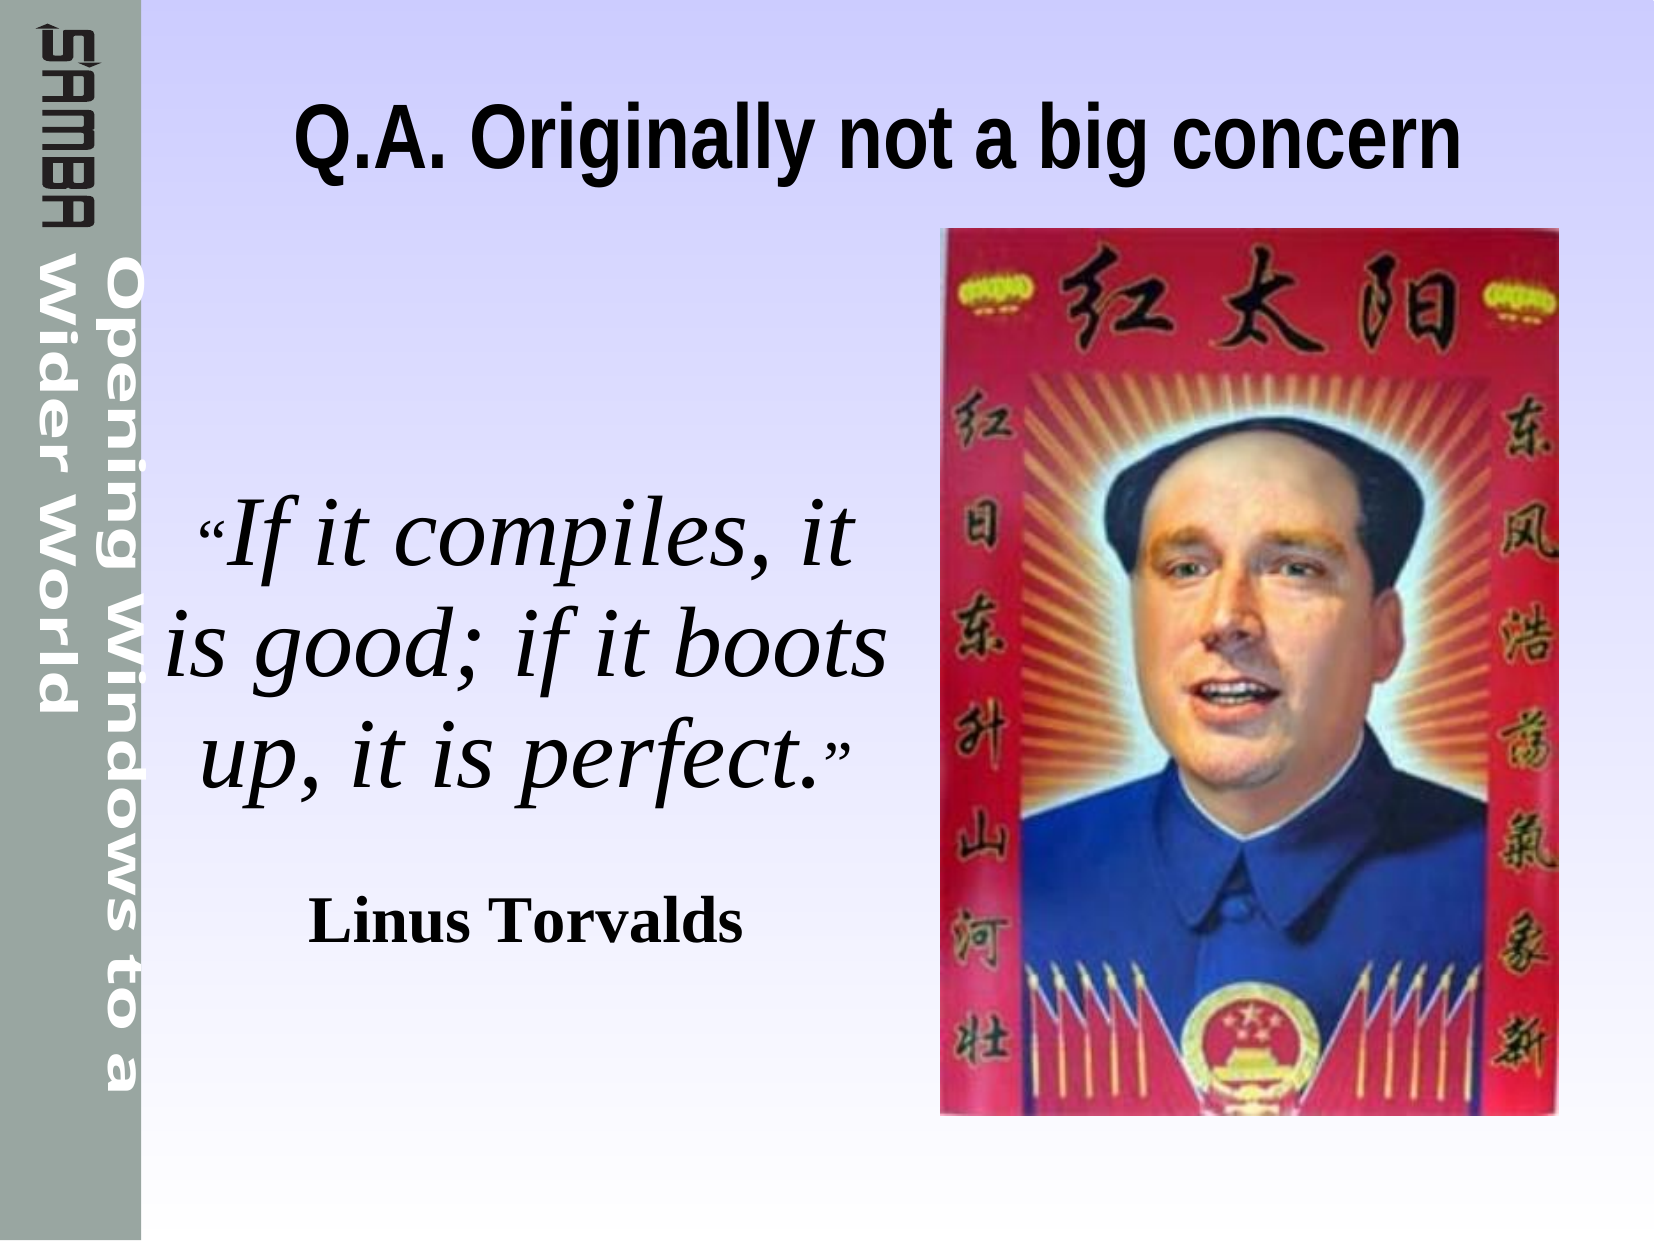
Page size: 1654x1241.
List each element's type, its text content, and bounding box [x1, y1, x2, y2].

subtitle “If it compiles, it is good; if it boots up, it is perfect.” Linus Torvalds [161, 223, 892, 1211]
title Q.A. Originally not a big concern [173, 31, 1586, 239]
picture [940, 228, 1559, 1116]
